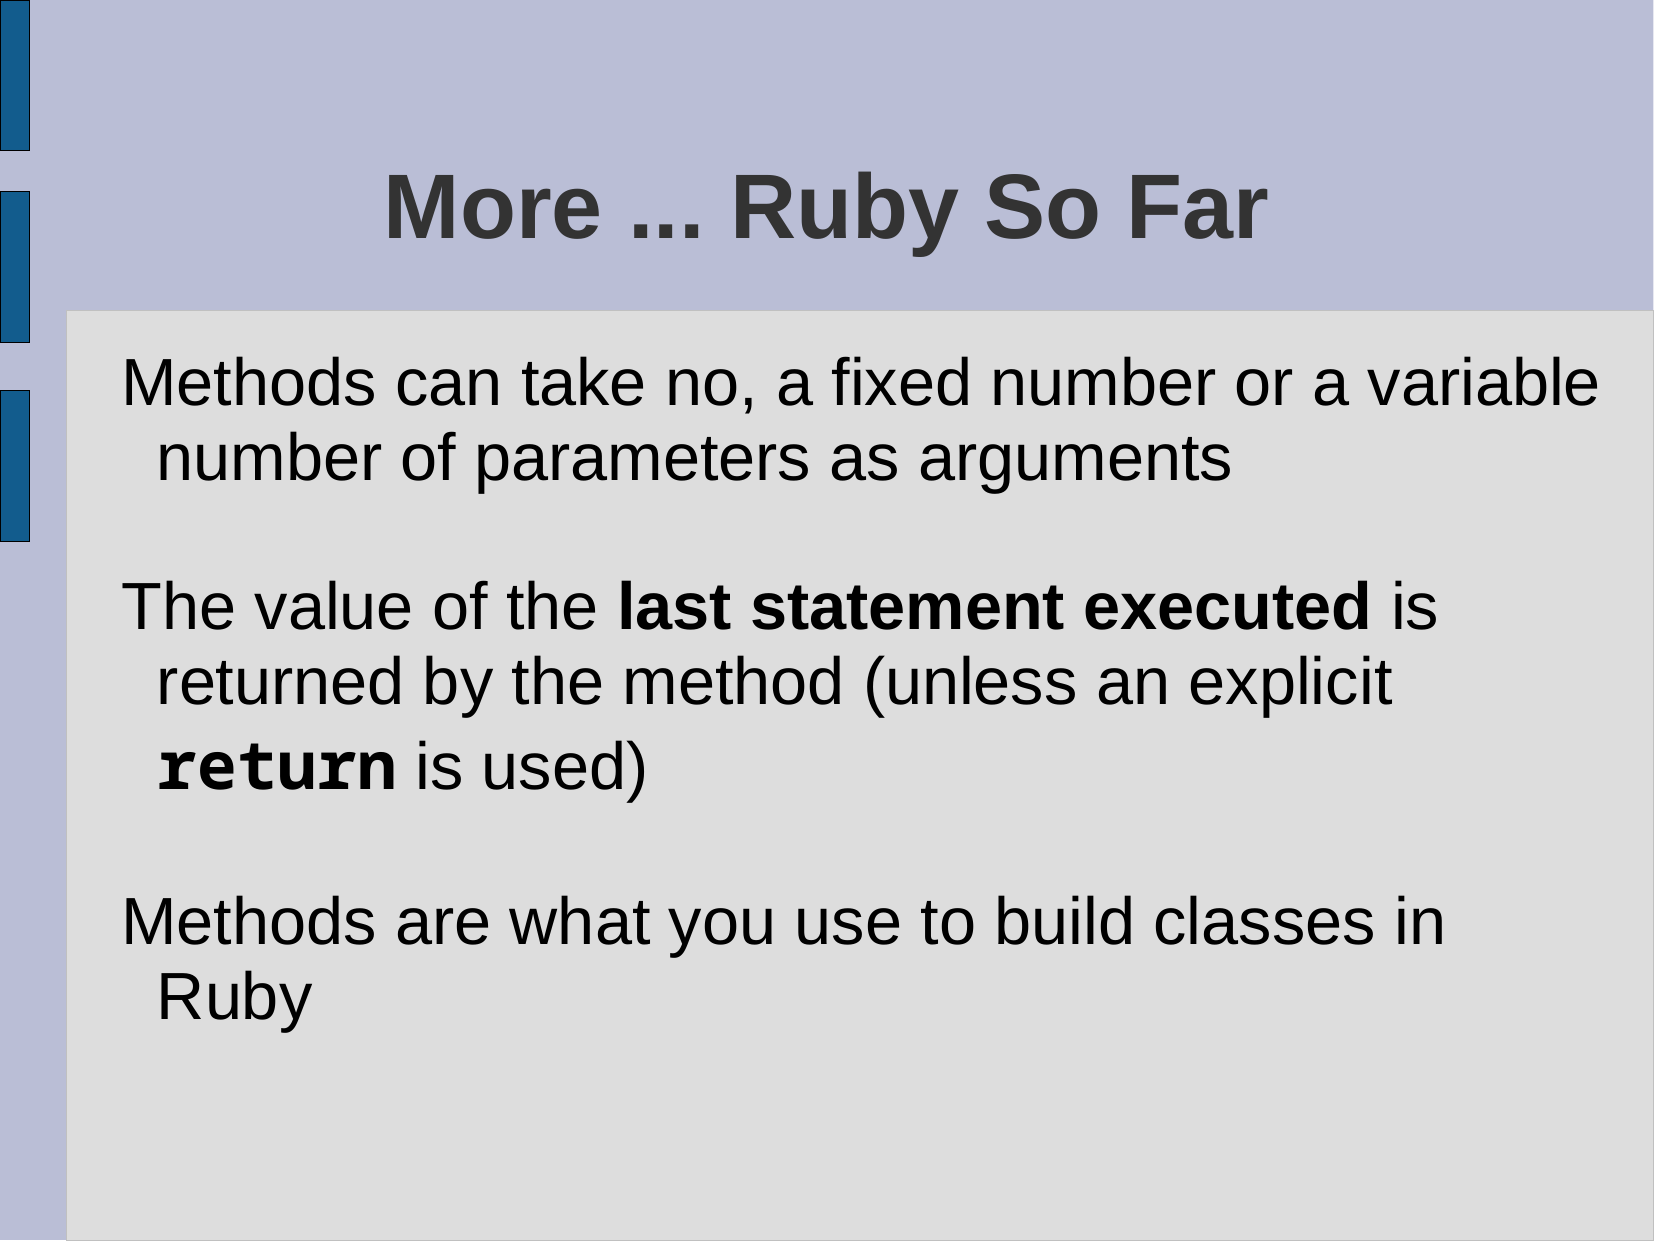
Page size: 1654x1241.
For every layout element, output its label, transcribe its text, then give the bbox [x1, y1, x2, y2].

list Methods can take no, a fixed number or a variable number of parameters as arguments The value of the last statement executed is returned by the method (unless an explicit return is used) Methods are what you use to build classes in Ruby [121, 344, 1619, 1127]
title More ... Ruby So Far [121, 102, 1534, 311]
